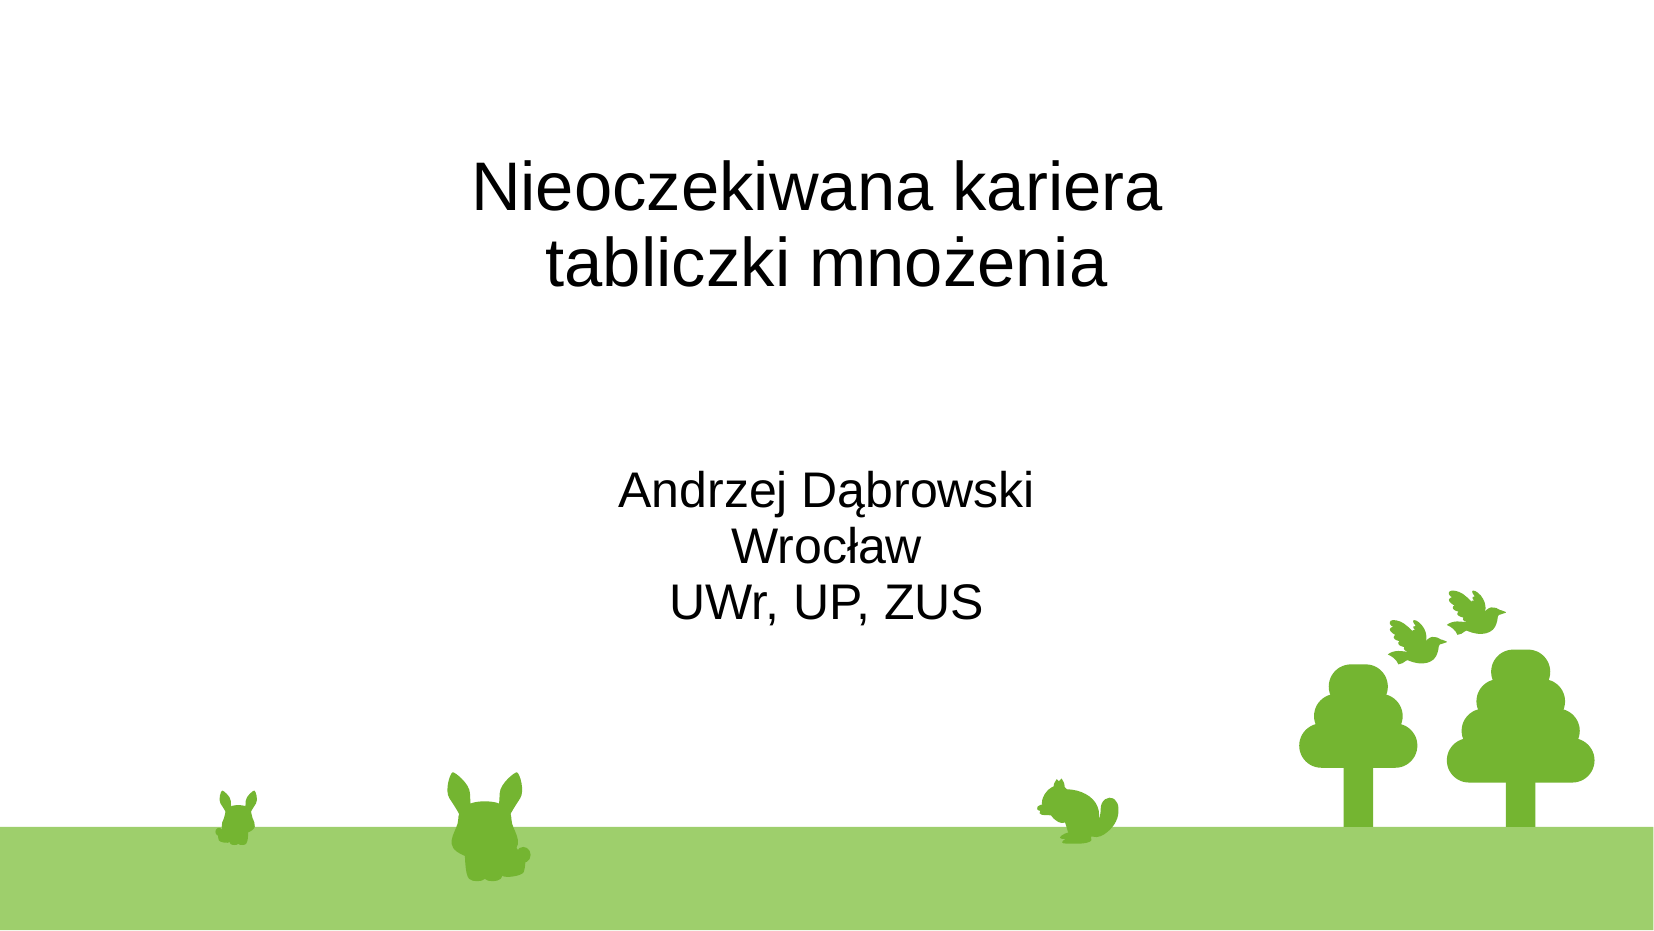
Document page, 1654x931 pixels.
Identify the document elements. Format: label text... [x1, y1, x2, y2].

title Nieoczekiwana kariera tabliczki mnożenia [88, 147, 1565, 302]
subtitle Andrzej Dąbrowski Wrocław UWr, UP, ZUS [88, 383, 1565, 709]
